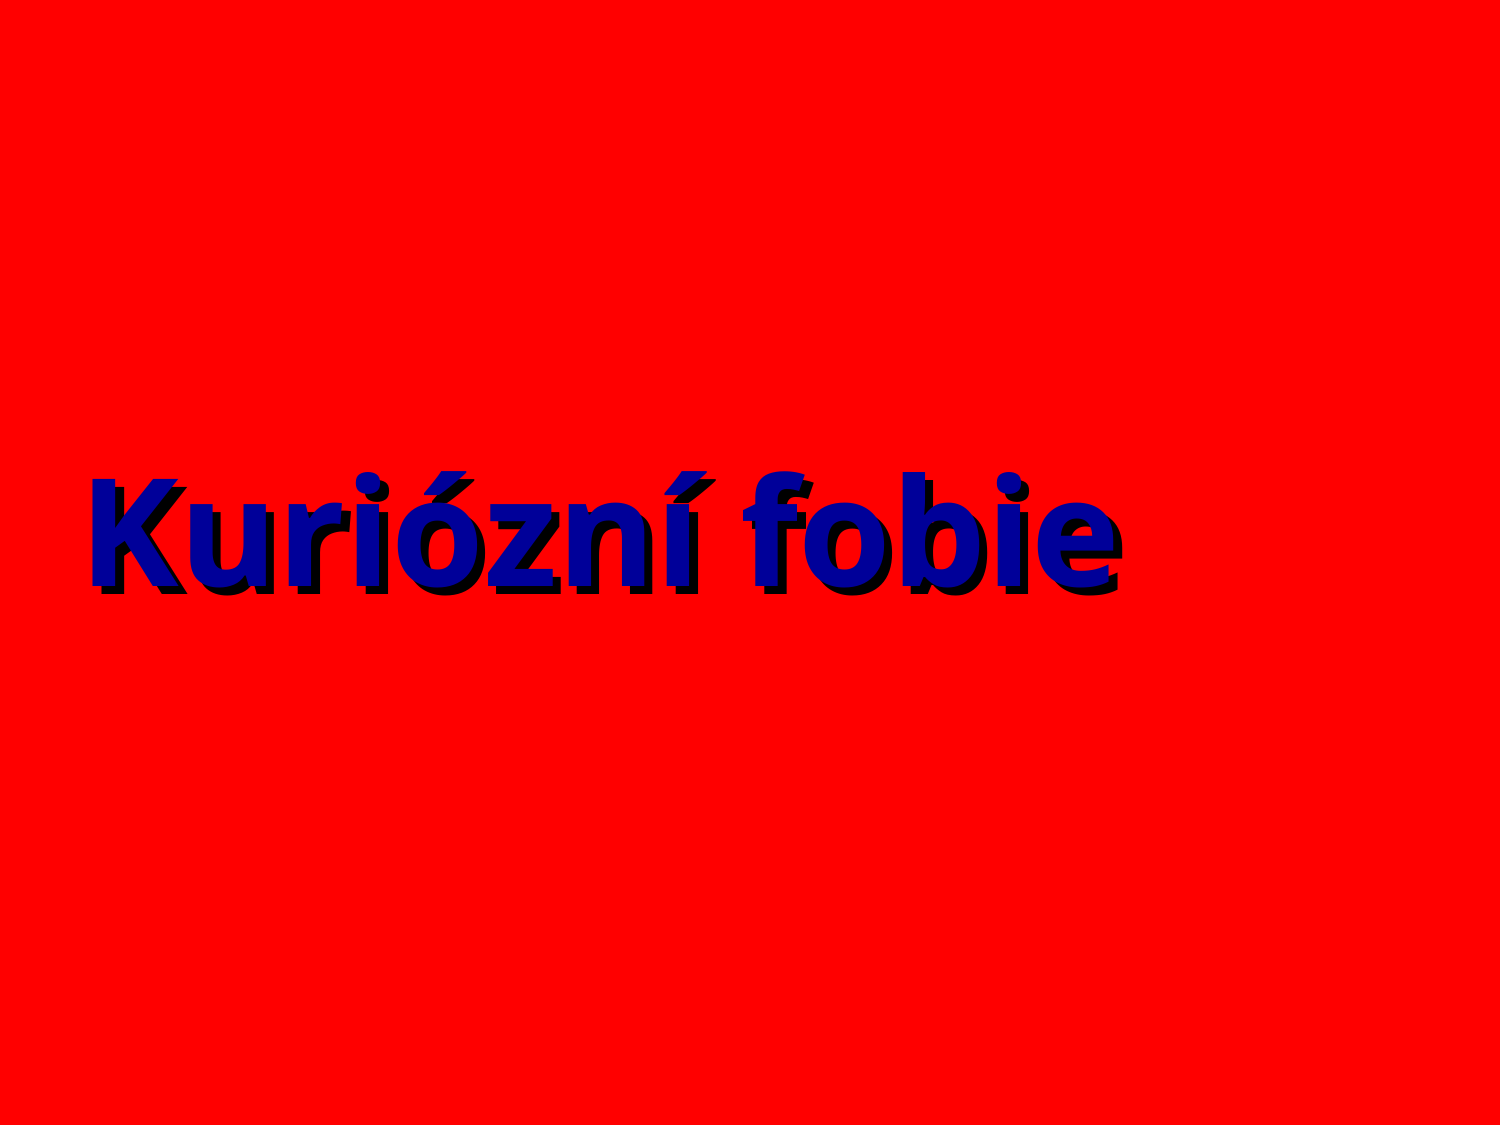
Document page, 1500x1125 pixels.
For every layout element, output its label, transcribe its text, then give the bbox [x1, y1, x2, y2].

title Kuriózní fobie [64, 428, 1415, 624]
